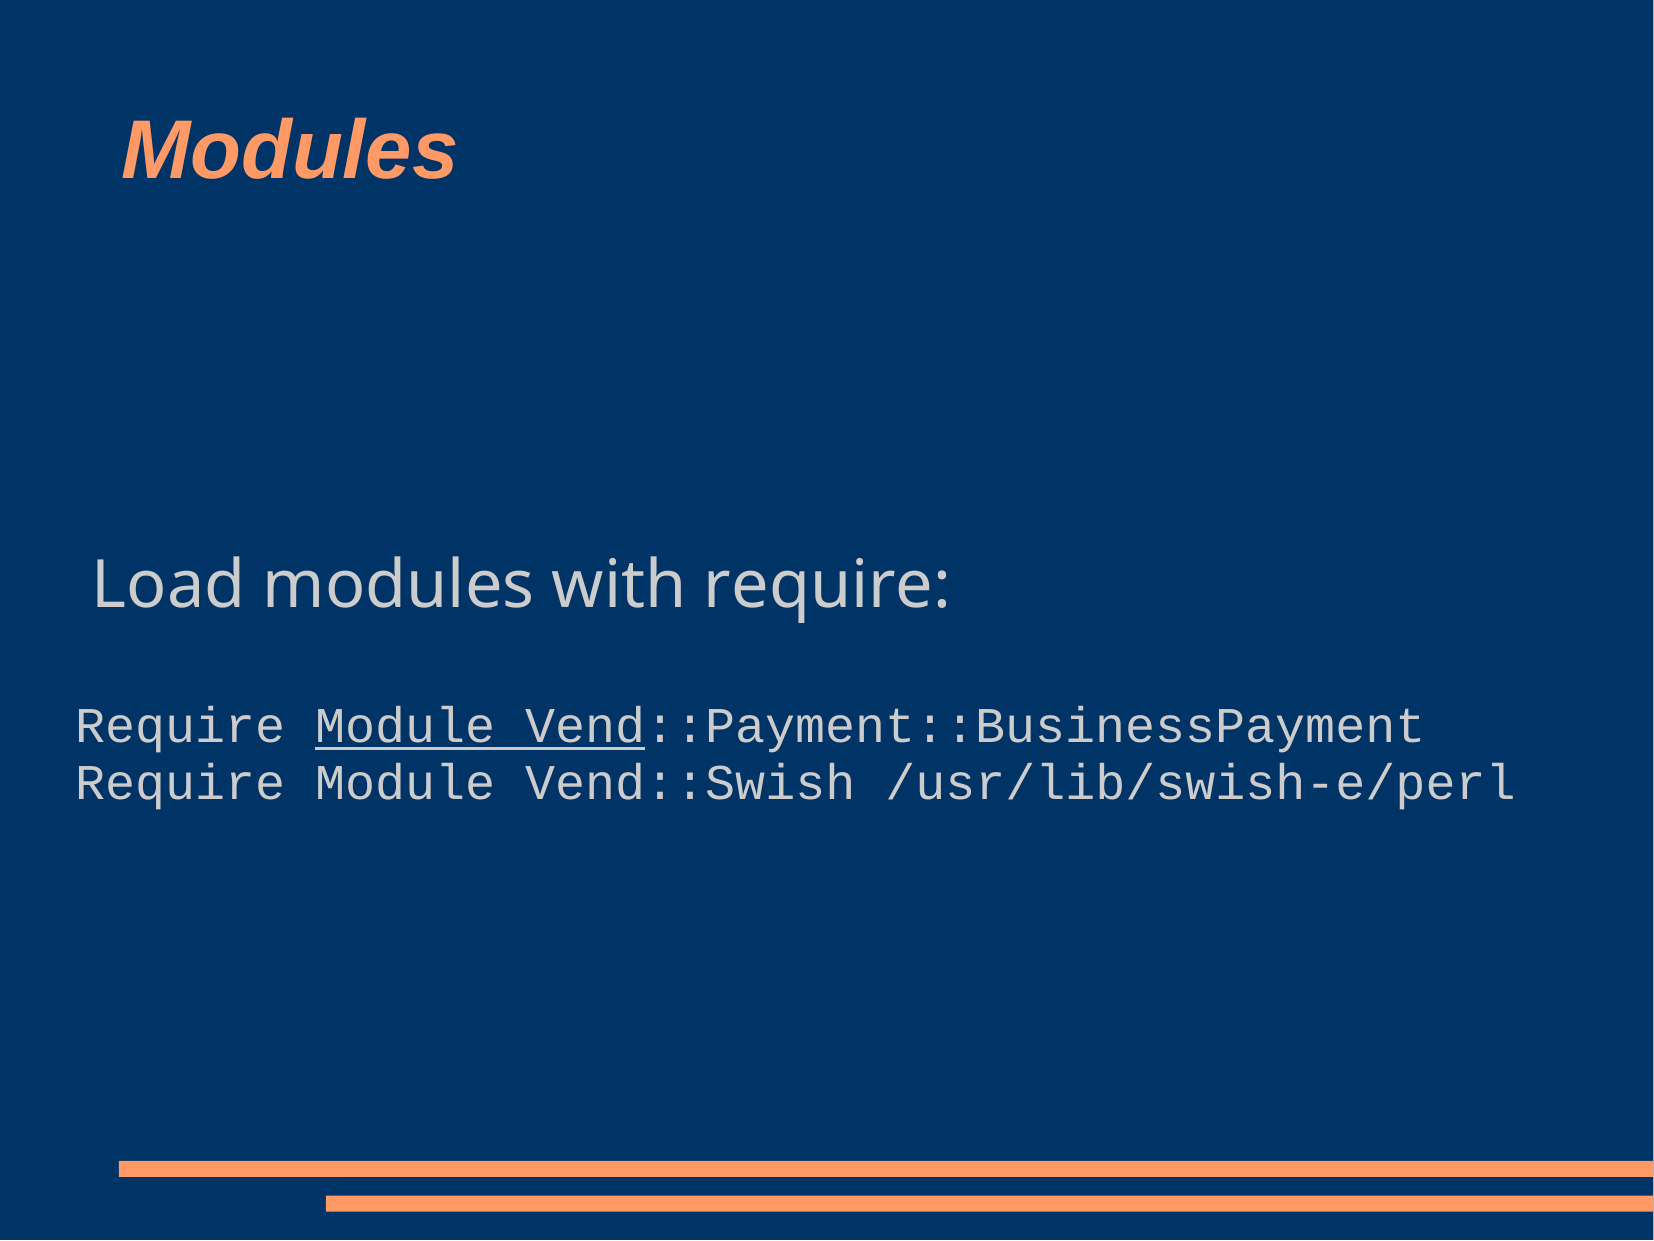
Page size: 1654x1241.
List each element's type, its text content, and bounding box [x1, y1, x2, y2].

title Modules [121, 46, 1534, 254]
subtitle Load modules with require: Require Module Vend::Payment::BusinessPayment Require Module Vend::Swish /usr/lib/swish-e/perl [75, 337, 1613, 1013]
